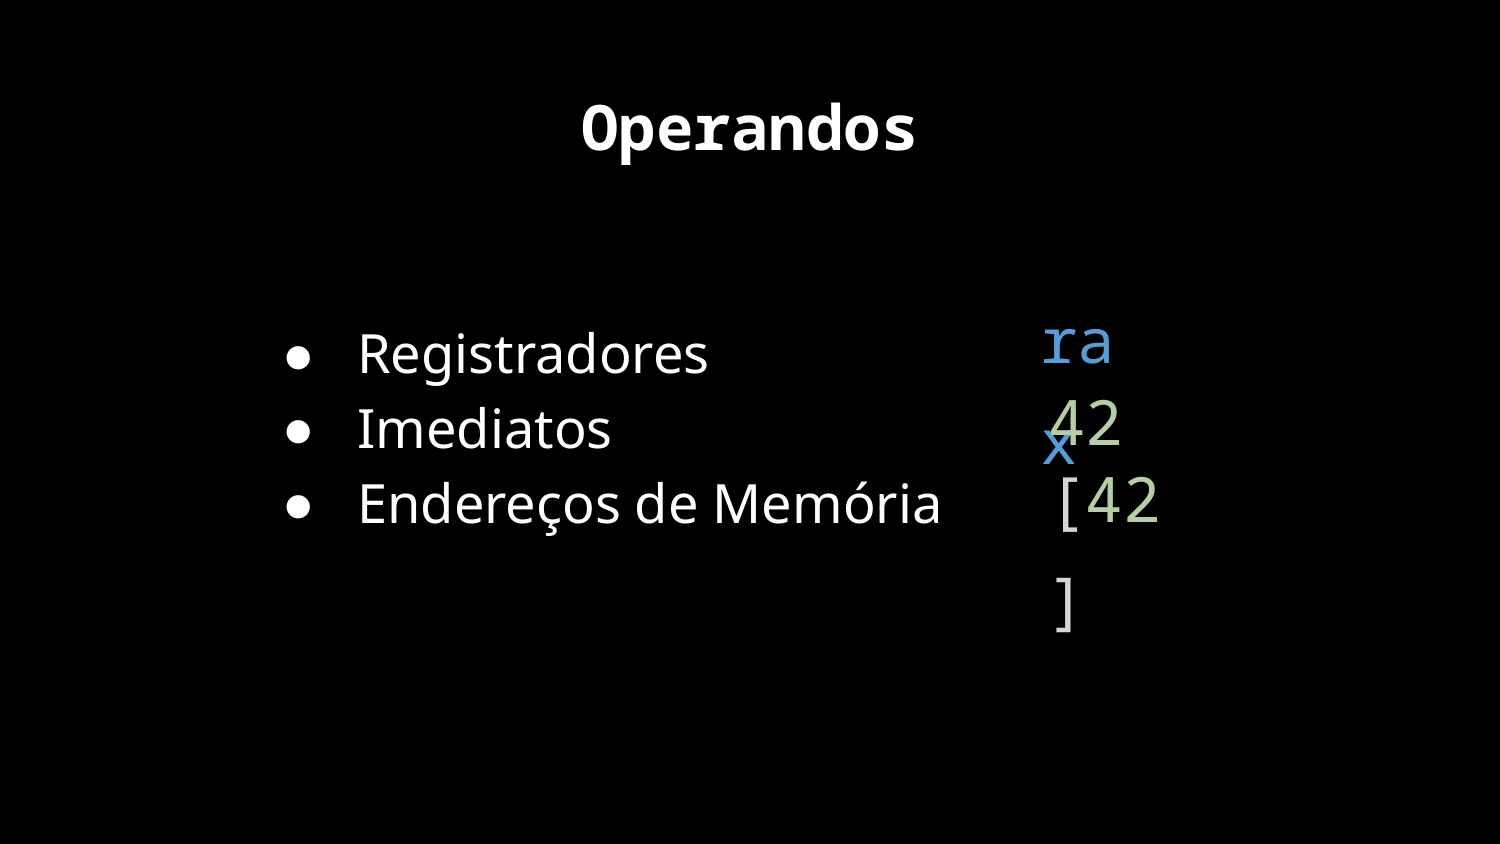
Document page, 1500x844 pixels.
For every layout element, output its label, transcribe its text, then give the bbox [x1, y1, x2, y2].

text_box rax [1025, 260, 1166, 368]
text_box 42 [1033, 341, 1175, 418]
title Operandos [51, 72, 1449, 167]
list Registradores Imediatos Endereços de Memória [267, 295, 1016, 549]
text_box [42] [1033, 418, 1205, 526]
text_box 42 [1064, 406, 1071, 418]
